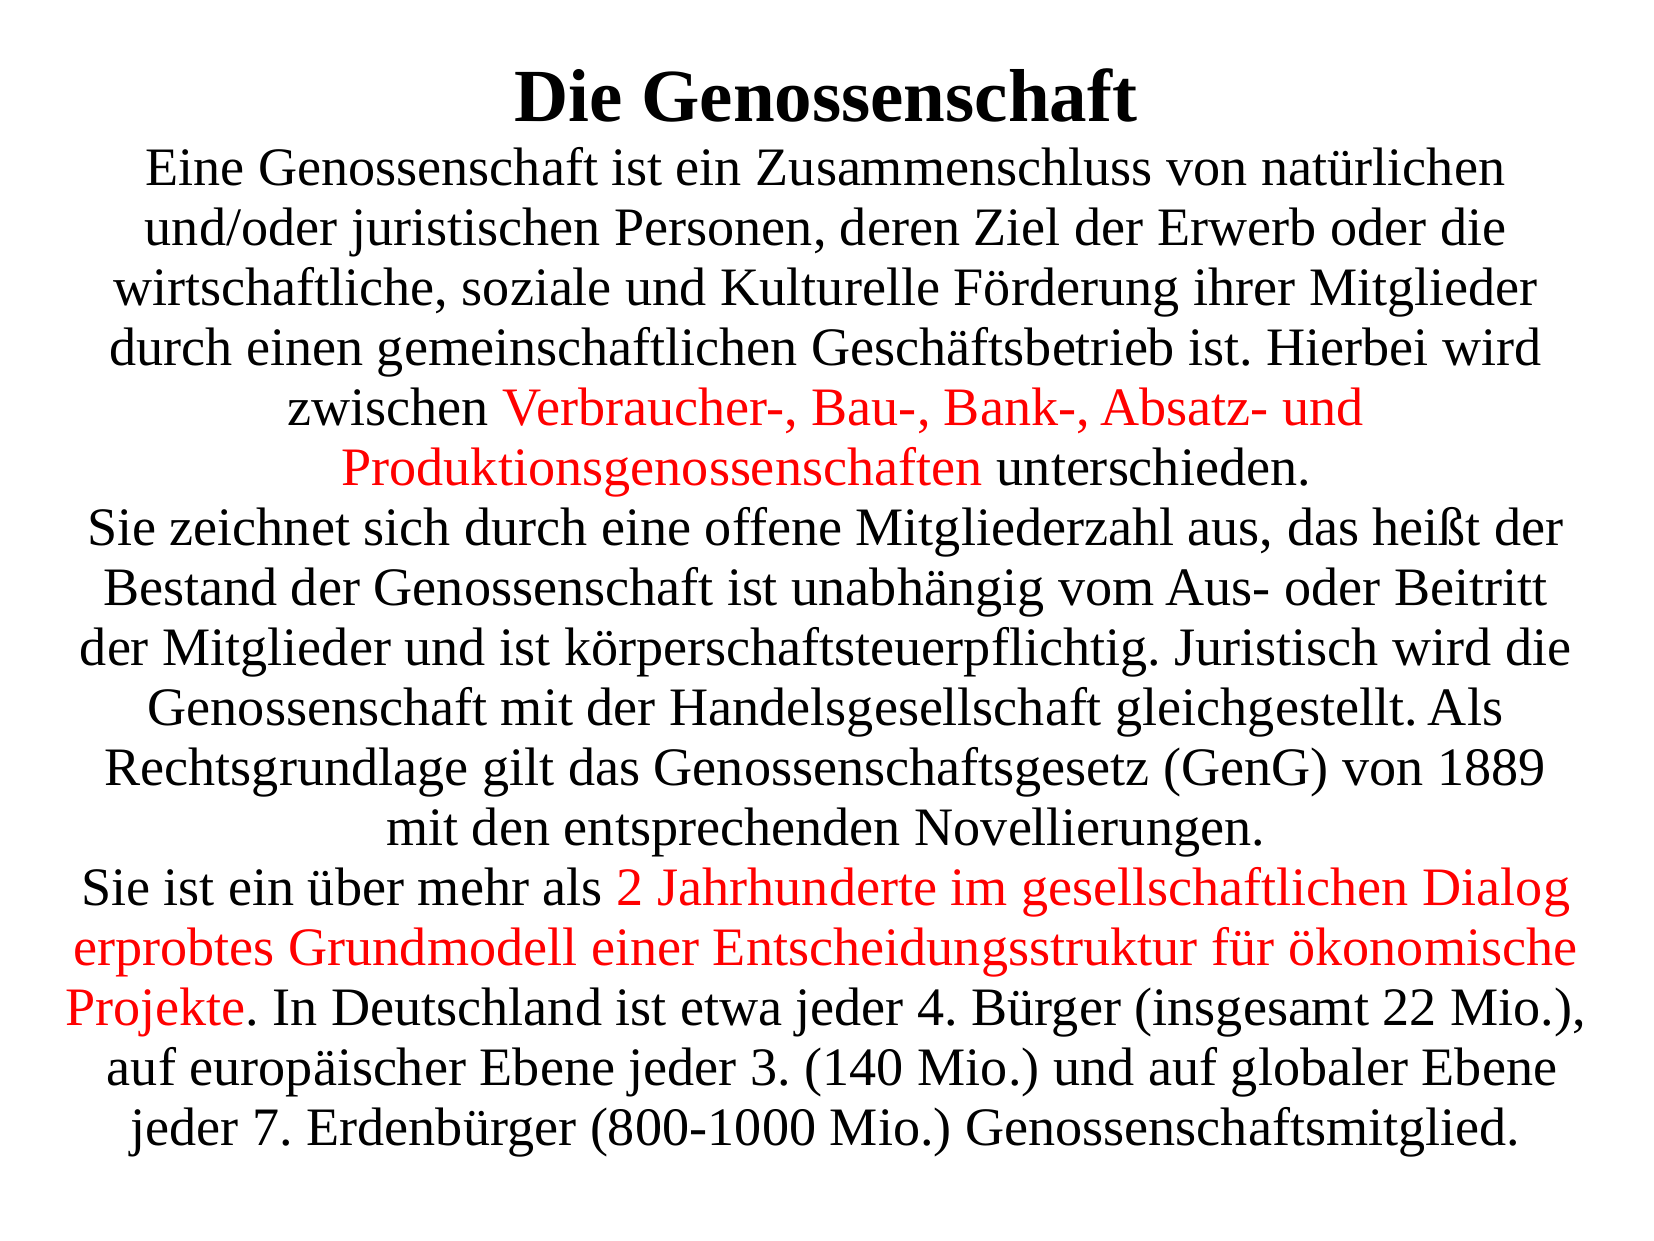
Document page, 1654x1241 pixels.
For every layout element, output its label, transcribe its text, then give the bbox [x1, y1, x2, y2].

text_box Die Genossenschaft Eine Genossenschaft ist ein Zusammenschluss von natürlichen und/oder juristischen Personen, deren Ziel der Erwerb oder die wirtschaftliche, soziale und Kulturelle Förderung ihrer Mitglieder durch einen gemeinschaftlichen Geschäftsbetrieb ist. Hierbei wird zwischen Verbraucher-, Bau-, Bank-, Absatz- und Produktionsgenossenschaften unterschieden. Sie zeichnet sich durch eine offene Mitgliederzahl aus, das heißt der Bestand der Genossenschaft ist unabhängig vom Aus- oder Beitritt der Mitglieder und ist körperschaftsteuerpflichtig. Juristisch wird die Genossenschaft mit der Handelsgesellschaft gleichgestellt. Als Rechtsgrundlage gilt das Genossenschaftsgesetz (GenG) von 1889 mit den entsprechenden Novellierungen. Sie ist ein über mehr als 2 Jahrhunderte im gesellschaftlichen Dialog erprobtes Grundmodell einer Entscheidungsstruktur für ökonomische Projekte. In Deutschland ist etwa jeder 4. Bürger (insgesamt 22 Mio.), auf europäischer Ebene jeder 3. (140 Mio.) und auf globaler Ebene jeder 7. Erdenbürger (800-1000 Mio.) Genossenschaftsmitglied. [50, 47, 1607, 1166]
